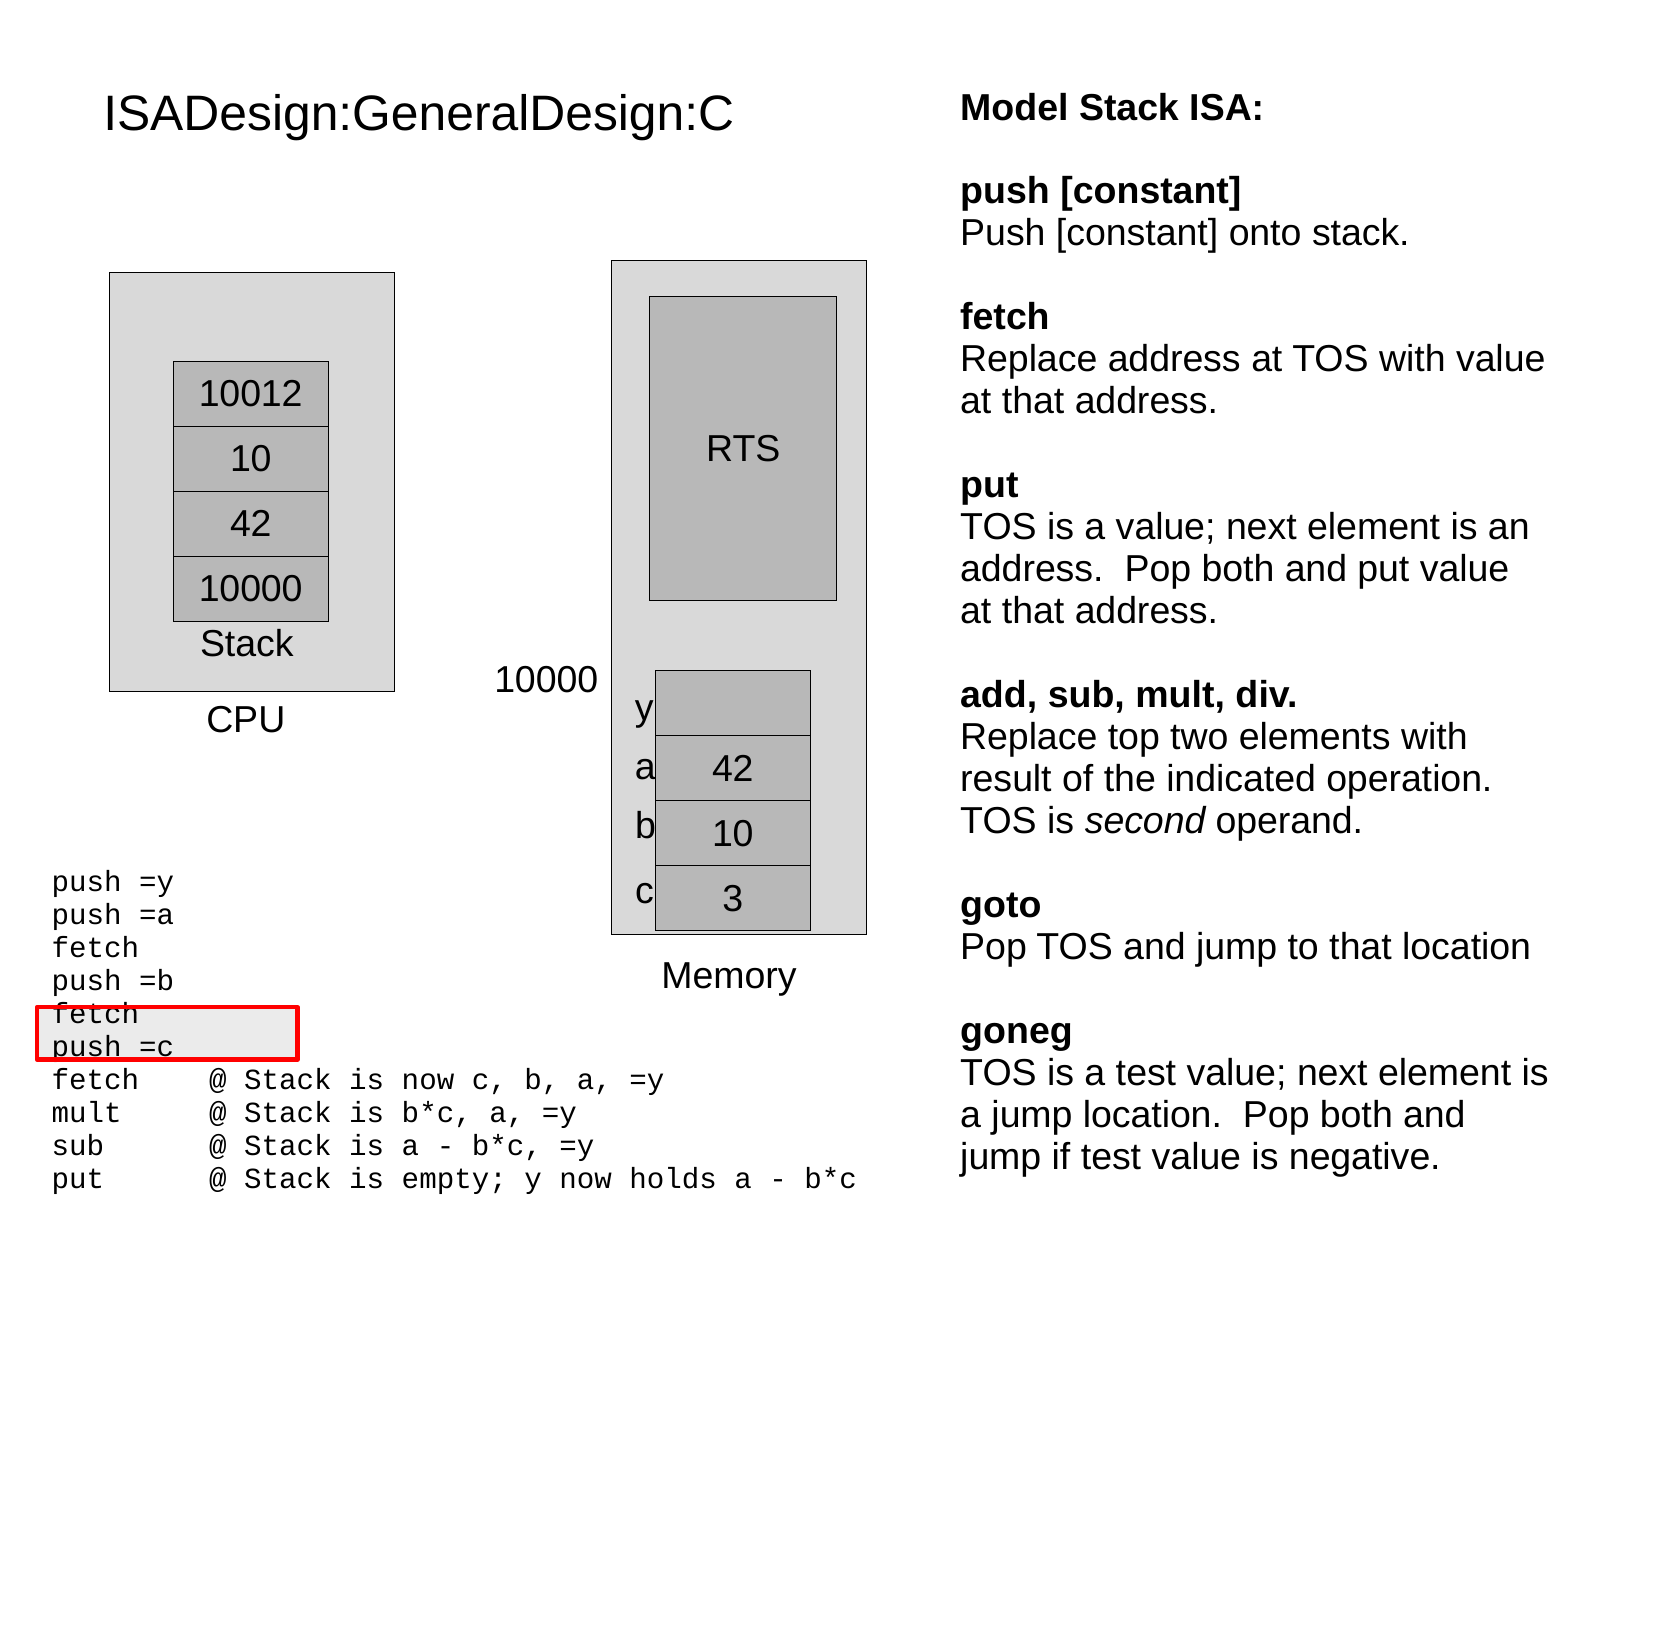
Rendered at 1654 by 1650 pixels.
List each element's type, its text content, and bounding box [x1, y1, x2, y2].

text_box a [620, 737, 671, 795]
text_box RTS [649, 296, 837, 601]
text_box [36, 1007, 298, 1060]
text_box b [620, 796, 671, 854]
text_box 10000 [173, 557, 329, 622]
text_box CPU [191, 691, 301, 749]
text_box 10000 [479, 650, 613, 708]
text_box 3 [655, 865, 811, 931]
text_box 42 [655, 735, 811, 800]
text_box 42 [173, 492, 329, 557]
text_box y [620, 678, 668, 736]
text_box Stack [185, 622, 309, 673]
text_box 10 [173, 427, 329, 492]
text_box 10 [655, 800, 811, 865]
text_box ISADesign:GeneralDesign:C [88, 78, 945, 166]
text_box [611, 260, 867, 859]
text_box c [620, 861, 669, 919]
text_box push =y push =a fetch push =b fetch push =c fetch @ Stack is now c, b, a, =y mult @ Stack is b*c, a, =y sub @ Stack is a - b*c, =y put @ Stack is empty; y now holds a - b*c [36, 859, 875, 1187]
text_box Model Stack ISA: push [constant] Push [constant] onto stack. fetch Replace address at TOS with value at that address. put TOS is a value; next element is an address. Pop both and put value at that address. add, sub, mult, div. Replace top two elements with result of the indicated operation. TOS is second operand. goto Pop TOS and jump to that location goneg TOS is a test value; next element is a jump location. Pop both and jump if test value is negative. [945, 78, 1571, 1288]
text_box [109, 272, 395, 692]
text_box 10012 [173, 361, 329, 427]
